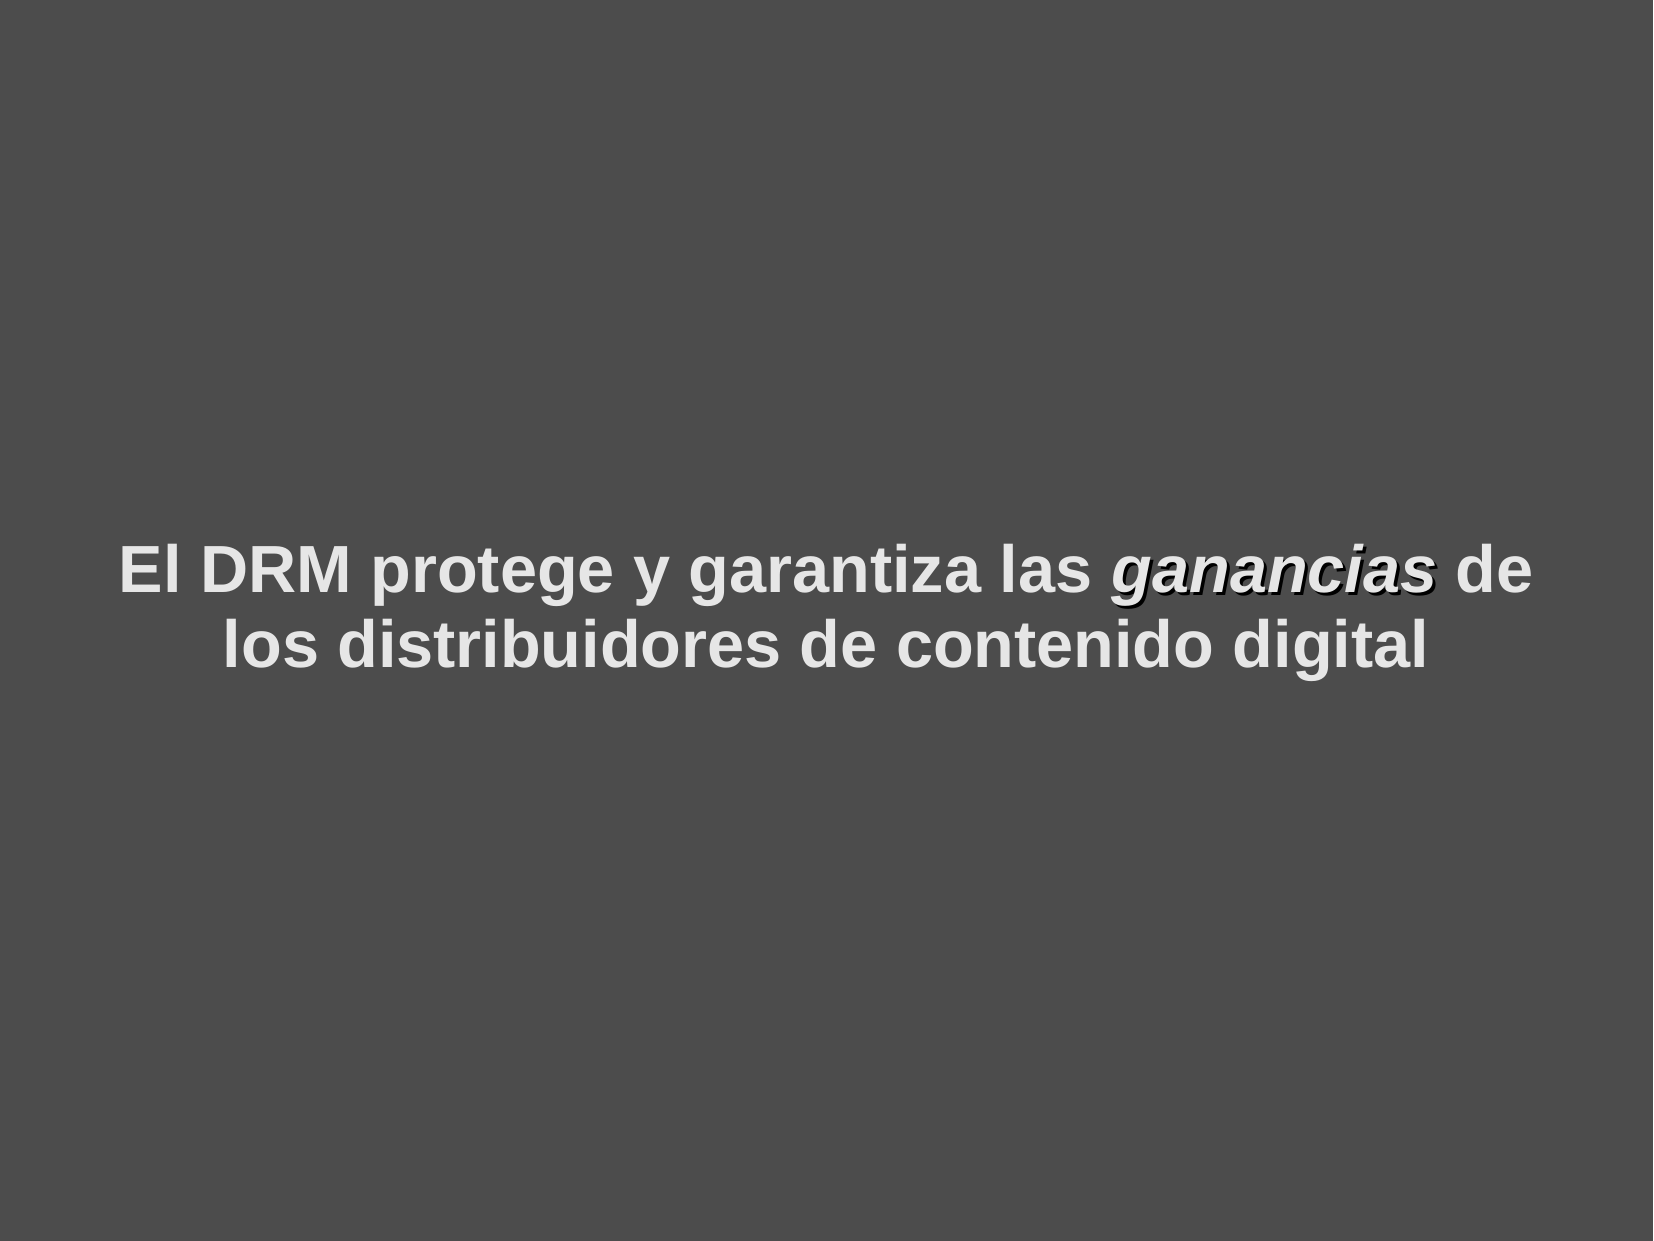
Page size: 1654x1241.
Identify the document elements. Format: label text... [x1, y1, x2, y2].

subtitle El DRM protege y garantiza las ganancias de los distribuidores de contenido digital [82, 112, 1571, 1102]
